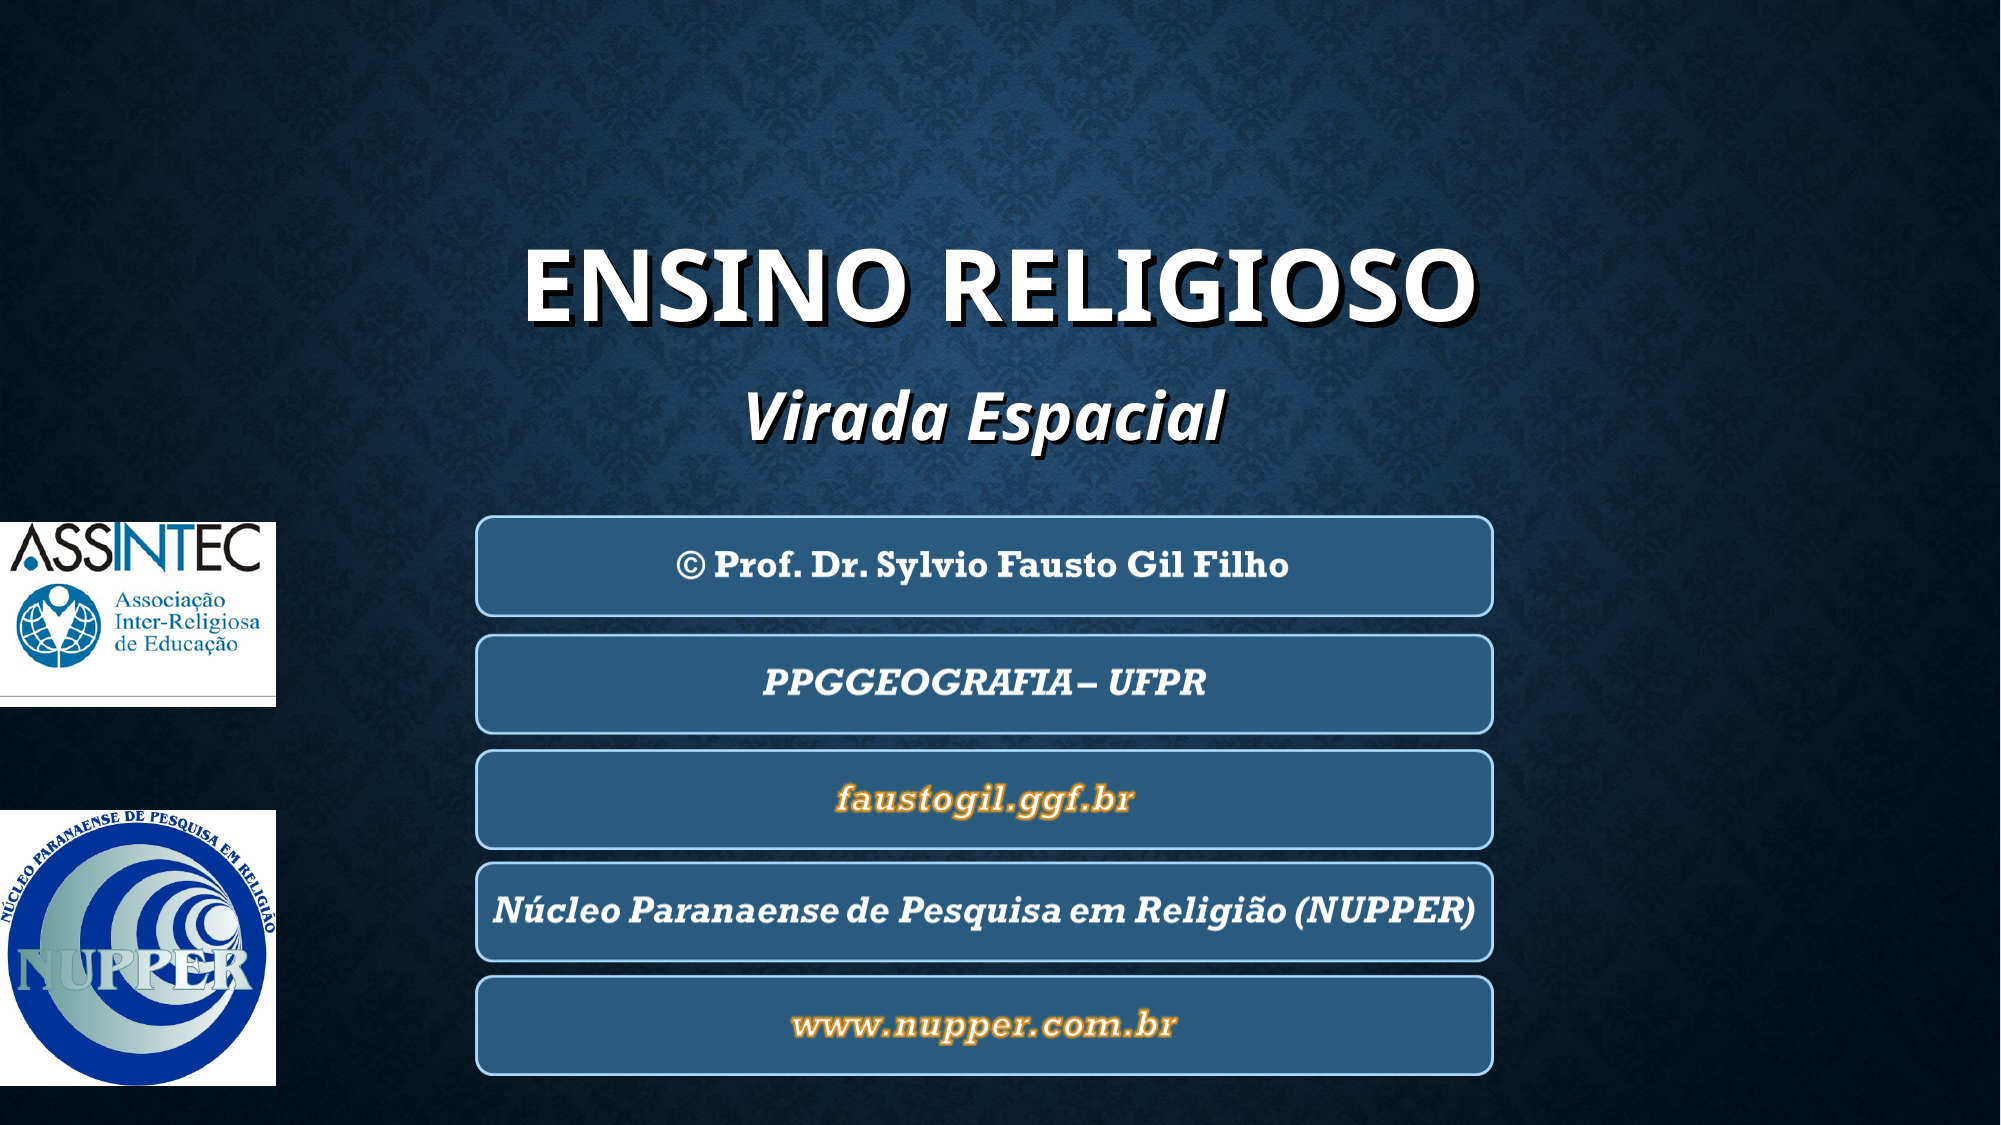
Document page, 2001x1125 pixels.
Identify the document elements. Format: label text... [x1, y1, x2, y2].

picture [0, 0, 2001, 1125]
text_box Virada Espacial [424, 350, 1543, 465]
title ENSINO RELIGIOSO [261, 184, 1739, 351]
